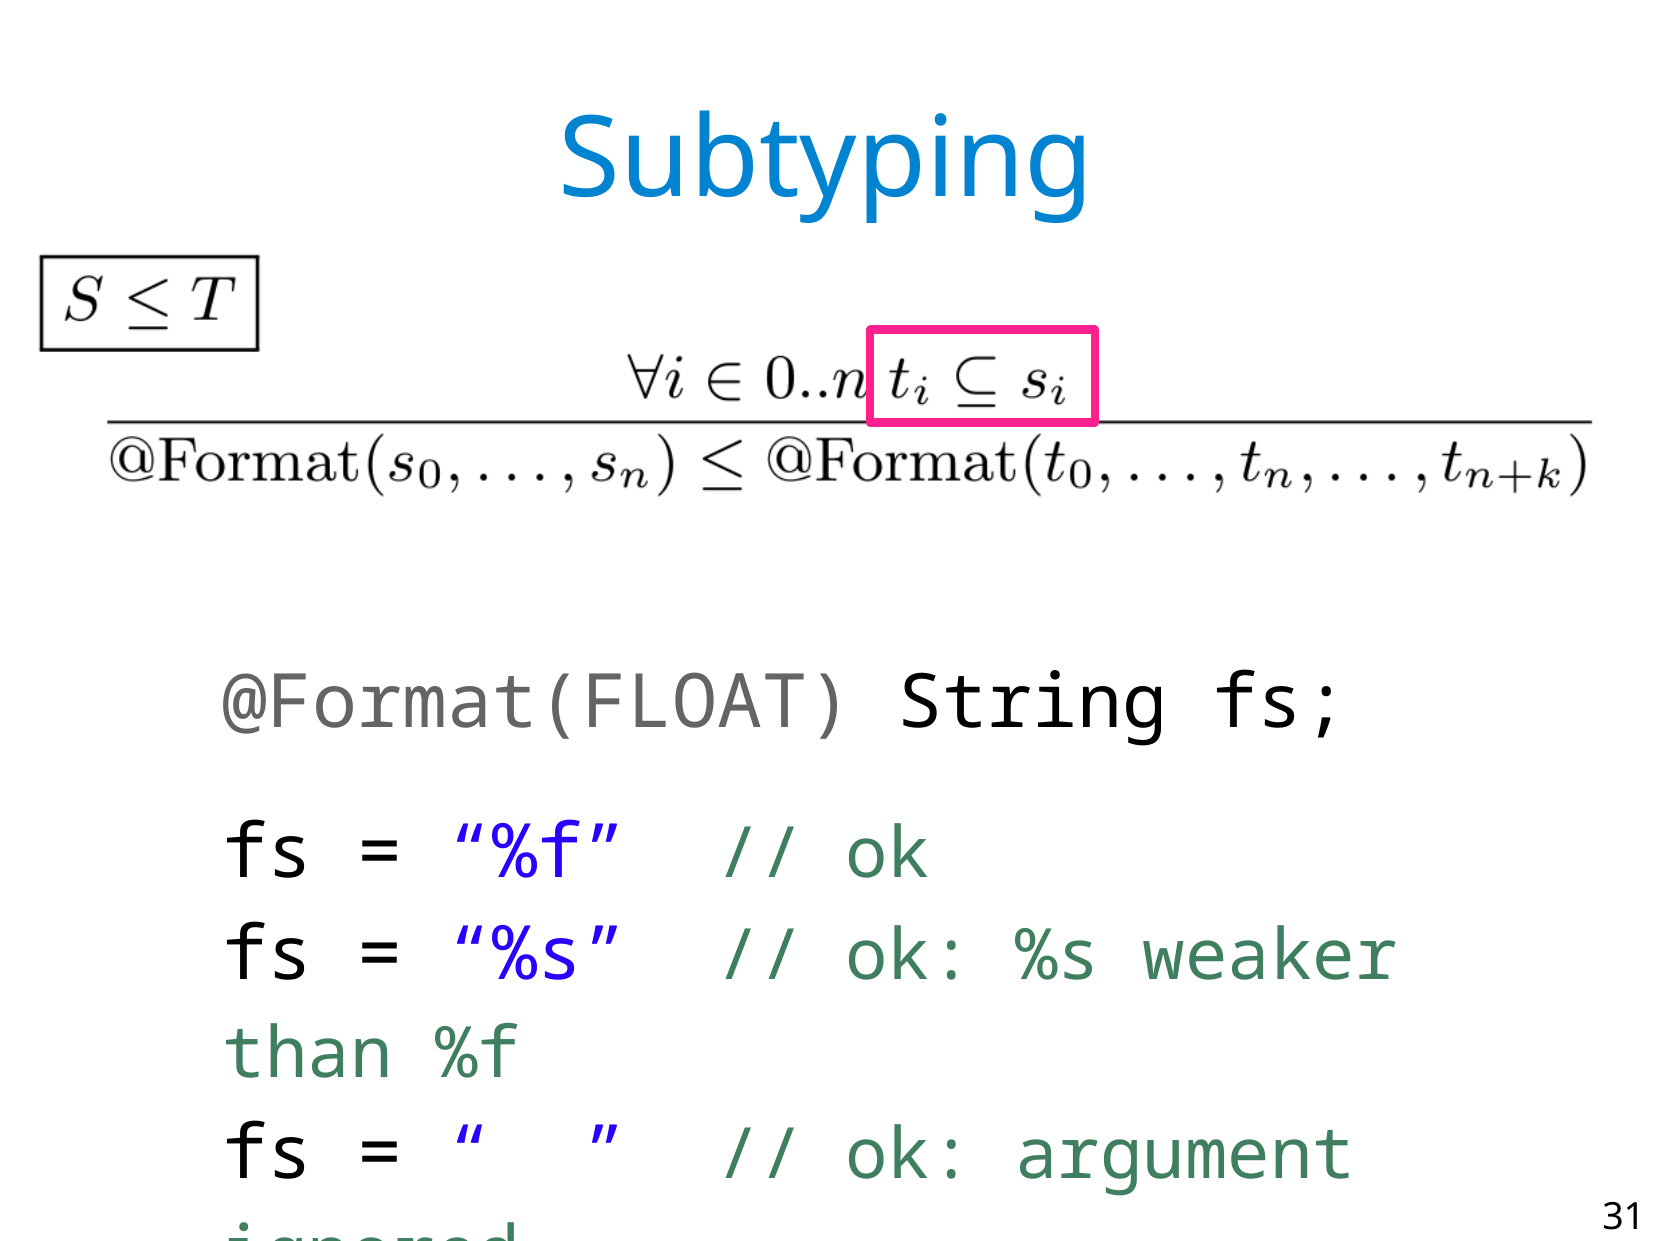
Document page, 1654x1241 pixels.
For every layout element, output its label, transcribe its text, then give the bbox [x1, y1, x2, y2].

title Subtyping [82, 49, 1571, 226]
text_box fs = “%f” // ok fs = “%s” // ok: %s weaker than %f fs = “ ” // ok: argument ignored [180, 789, 1516, 1105]
text_box @Format(FLOAT) String fs; printf(fs, 3.14); [180, 639, 1546, 1188]
picture [0, 226, 1654, 534]
